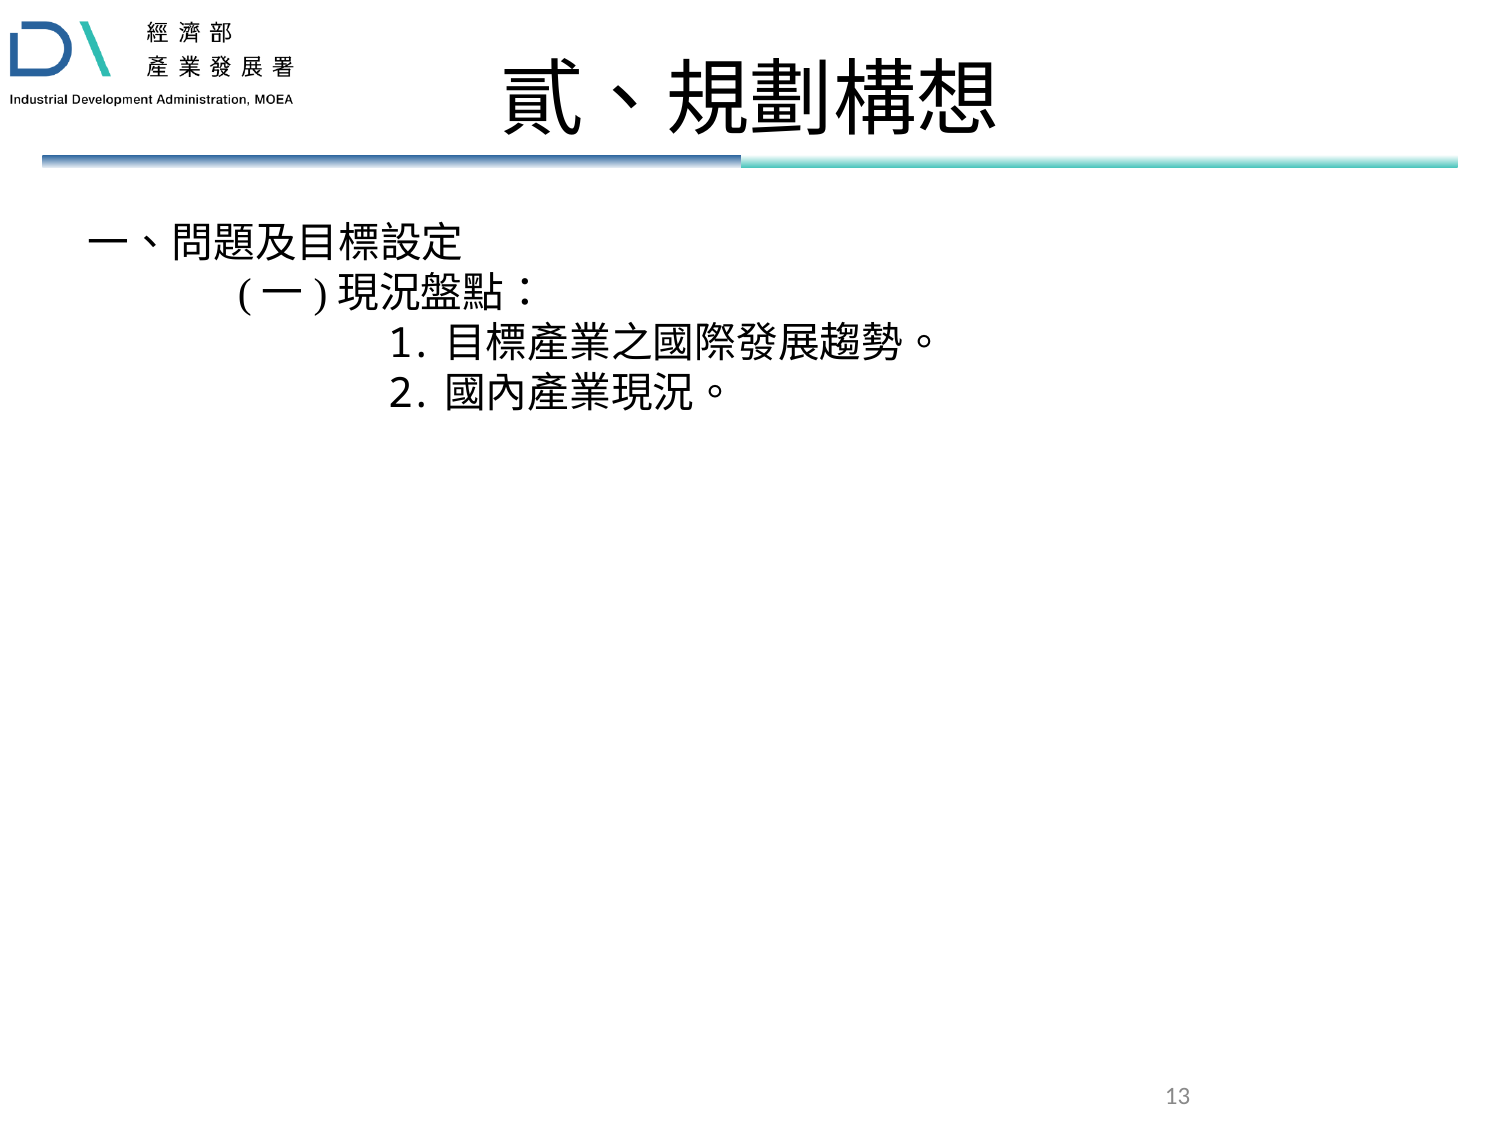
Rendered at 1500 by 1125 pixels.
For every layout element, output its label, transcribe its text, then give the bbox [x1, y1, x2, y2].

title 貳、規劃構想 [75, 19, 1426, 171]
text_box 一、問題及目標設定 (一)現況盤點： 目標產業之國際發展趨勢。 國內產業現況。 [73, 208, 1482, 423]
text_box 13 [1149, 1065, 1500, 1125]
